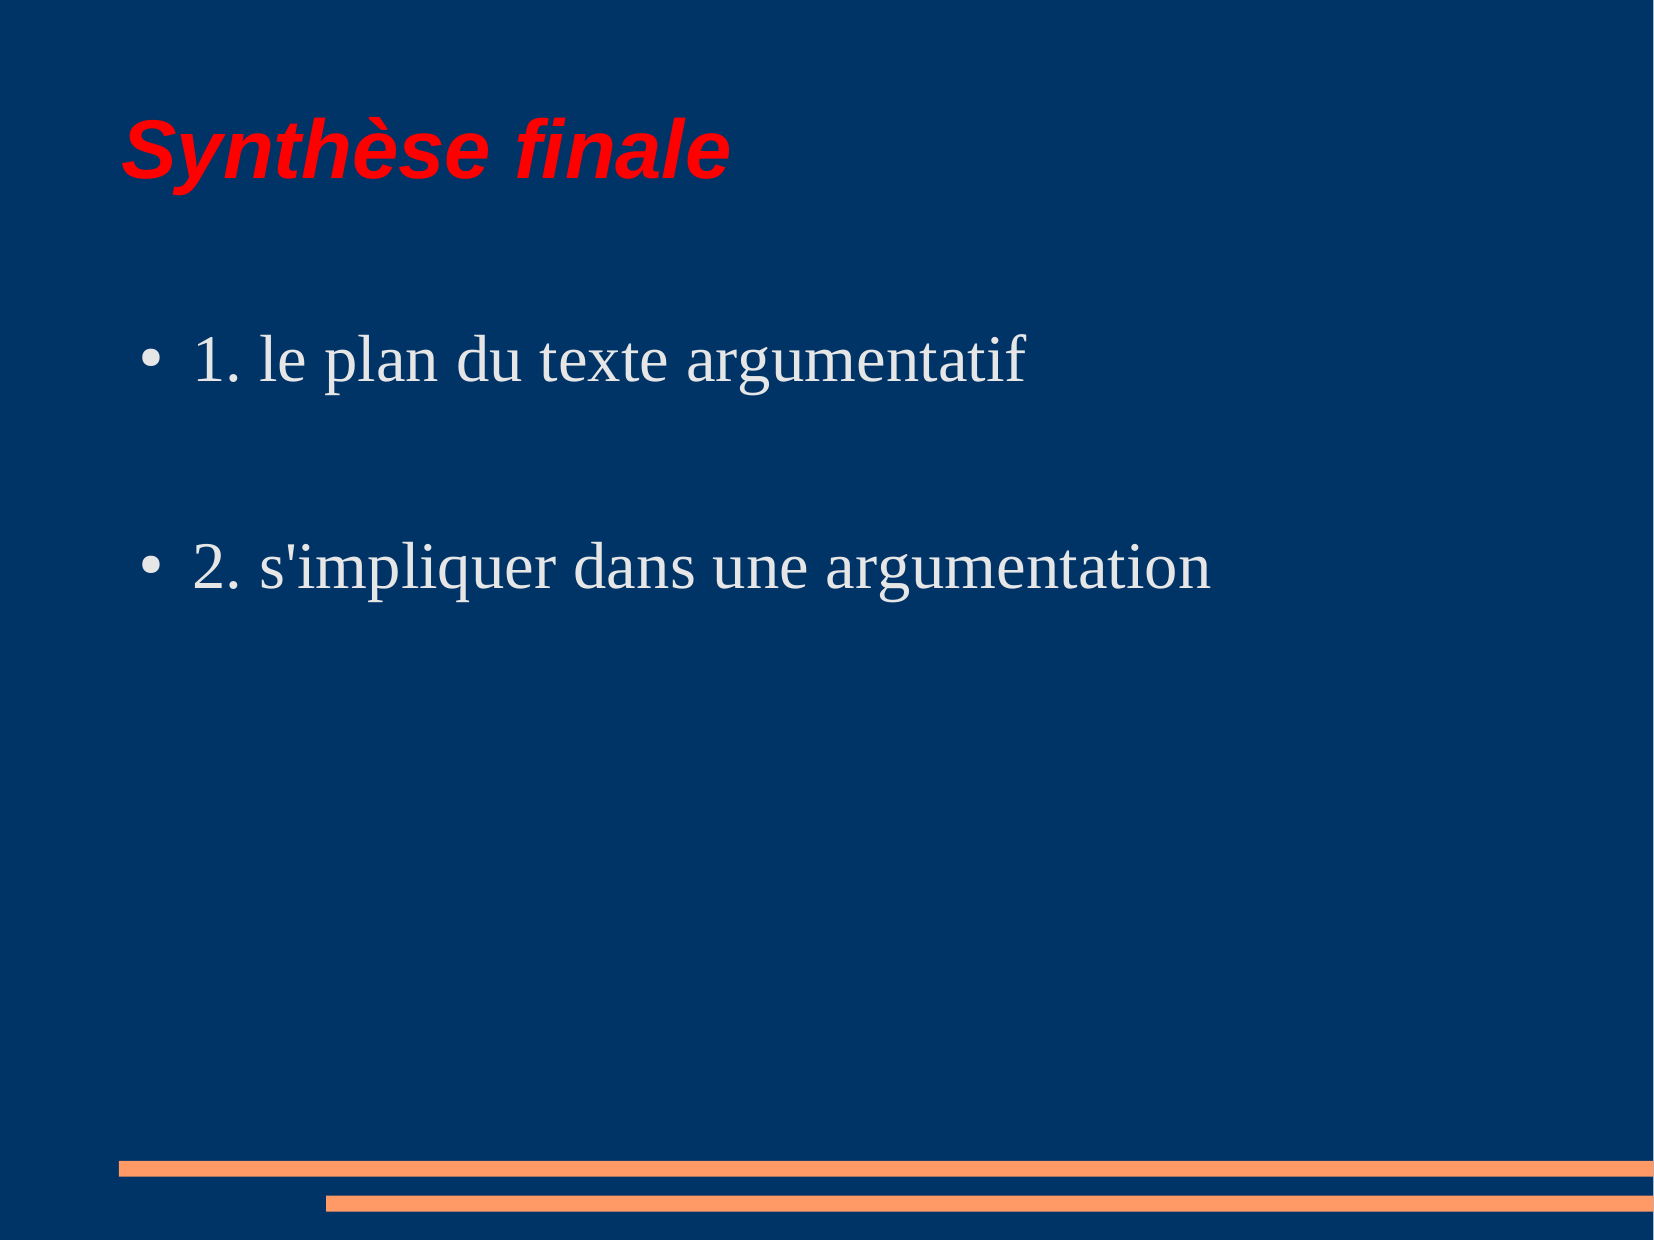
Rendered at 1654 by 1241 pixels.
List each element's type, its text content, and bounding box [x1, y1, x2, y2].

title Synthèse finale [121, 53, 1534, 246]
list 1. le plan du texte argumentatif 2. s'impliquer dans une argumentation [121, 322, 1561, 1118]
